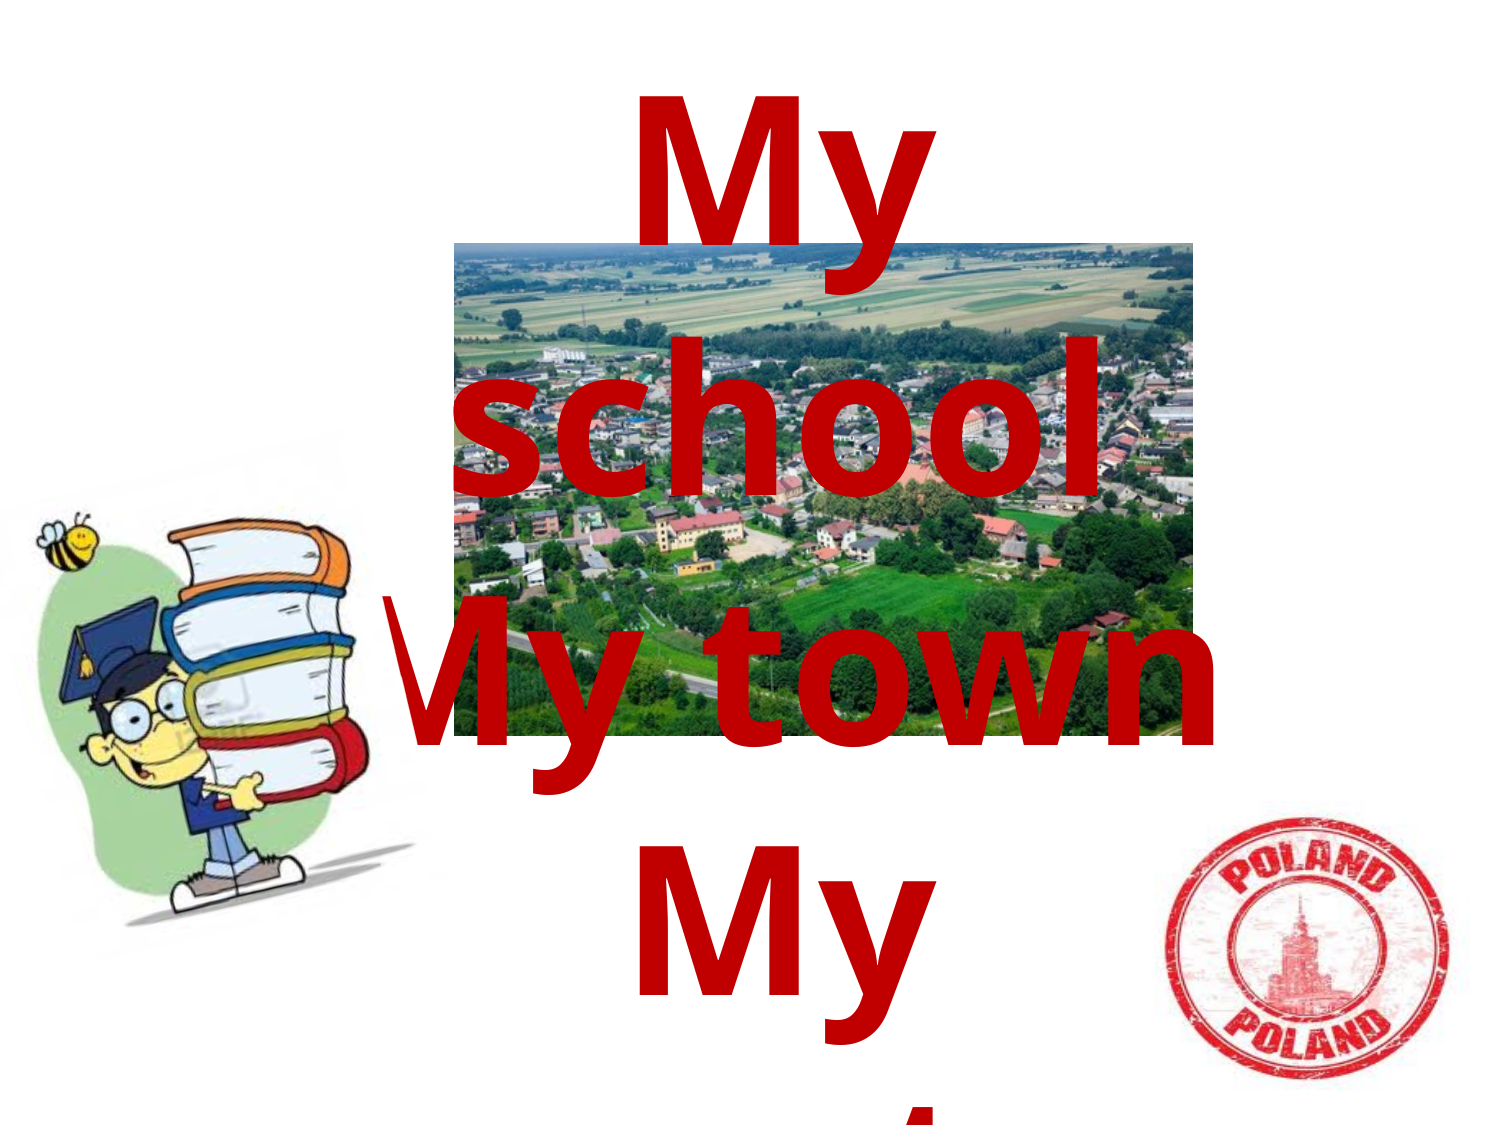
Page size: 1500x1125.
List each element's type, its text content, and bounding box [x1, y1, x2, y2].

picture [1300, 801, 1500, 1096]
text_box My school My town My country By Dawid Korc, Year 6 a – Poland [259, 29, 1300, 1125]
picture [0, 427, 449, 966]
